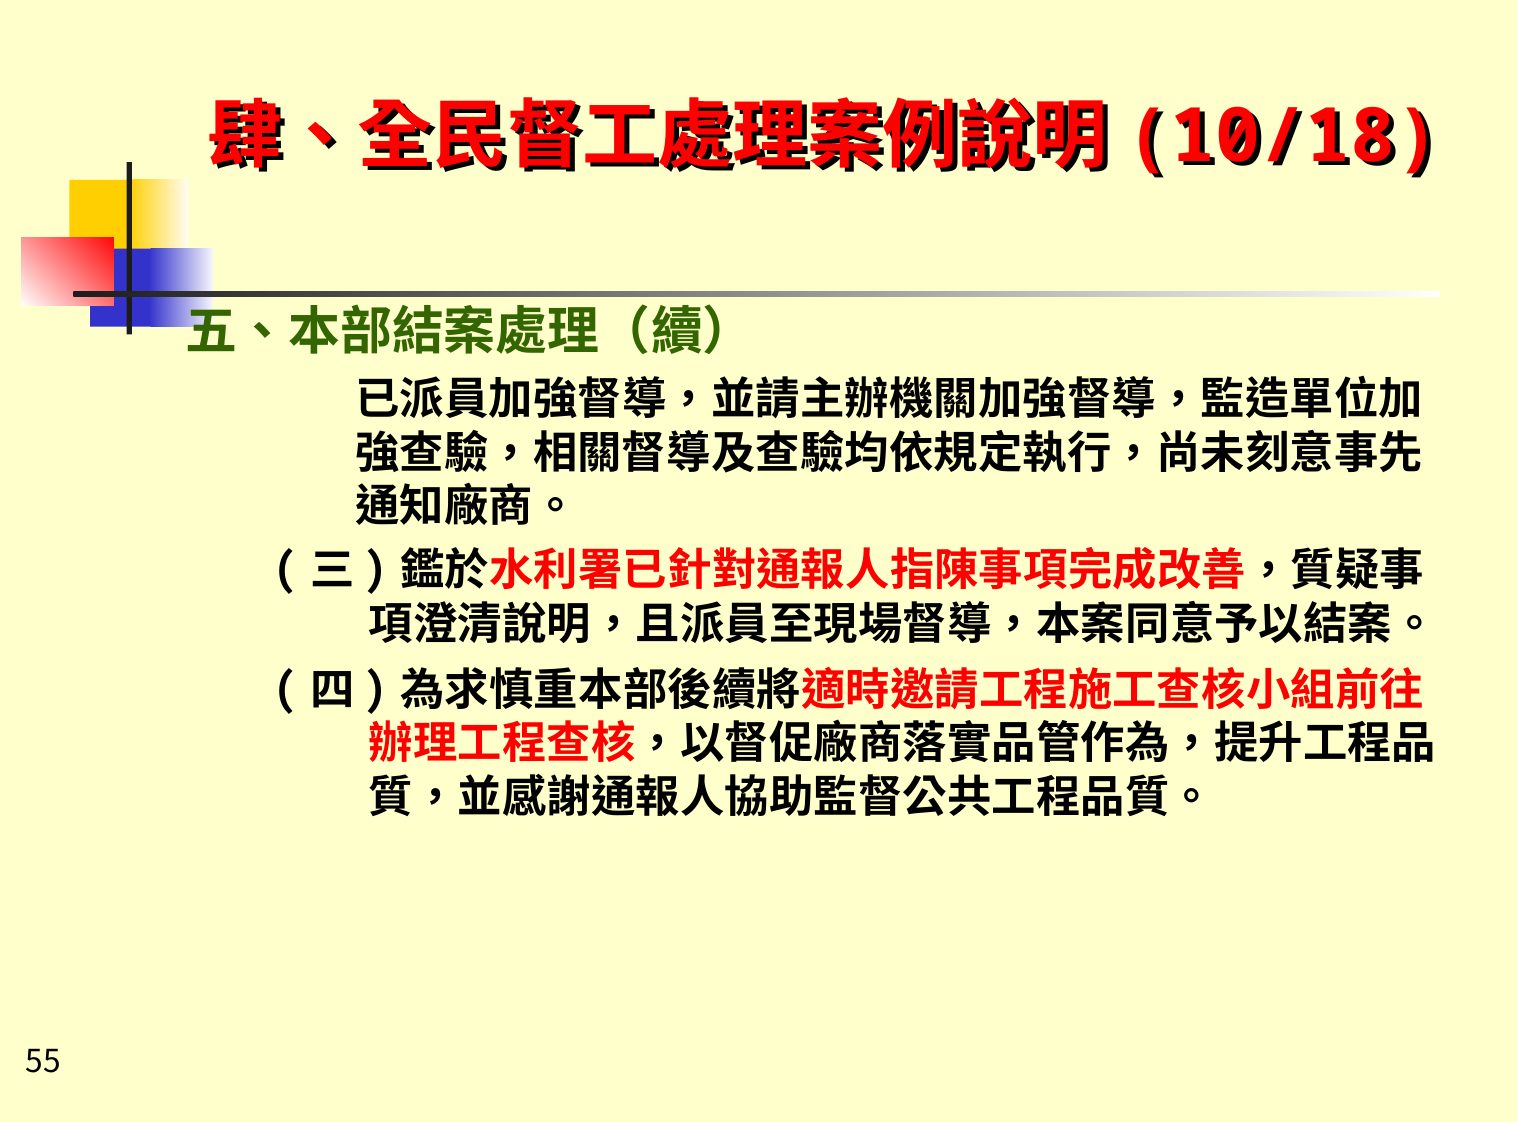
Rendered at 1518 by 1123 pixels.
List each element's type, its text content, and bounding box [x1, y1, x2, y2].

text_box <編號> [0, 1032, 78, 1096]
list 五、本部結案處理（續） 已派員加強督導，並請主辦機關加強督導，監造單位加強查驗，相關督導及查驗均依規定執行，尚未刻意事先通知廠商。 (三)鑑於水利署已針對通報人指陳事項完成改善，質疑事項澄清說明，且派員至現場督導，本案同意予以結案。 (四)為求慎重本部後續將適時邀請工程施工查核小組前往辦理工程查核，以督促廠商落實品管作為，提升工程品質，並感謝通報人協助監督公共工程品質。 [168, 301, 1459, 975]
title 肆、全民督工處理案例說明(10/18) [191, 35, 1485, 275]
